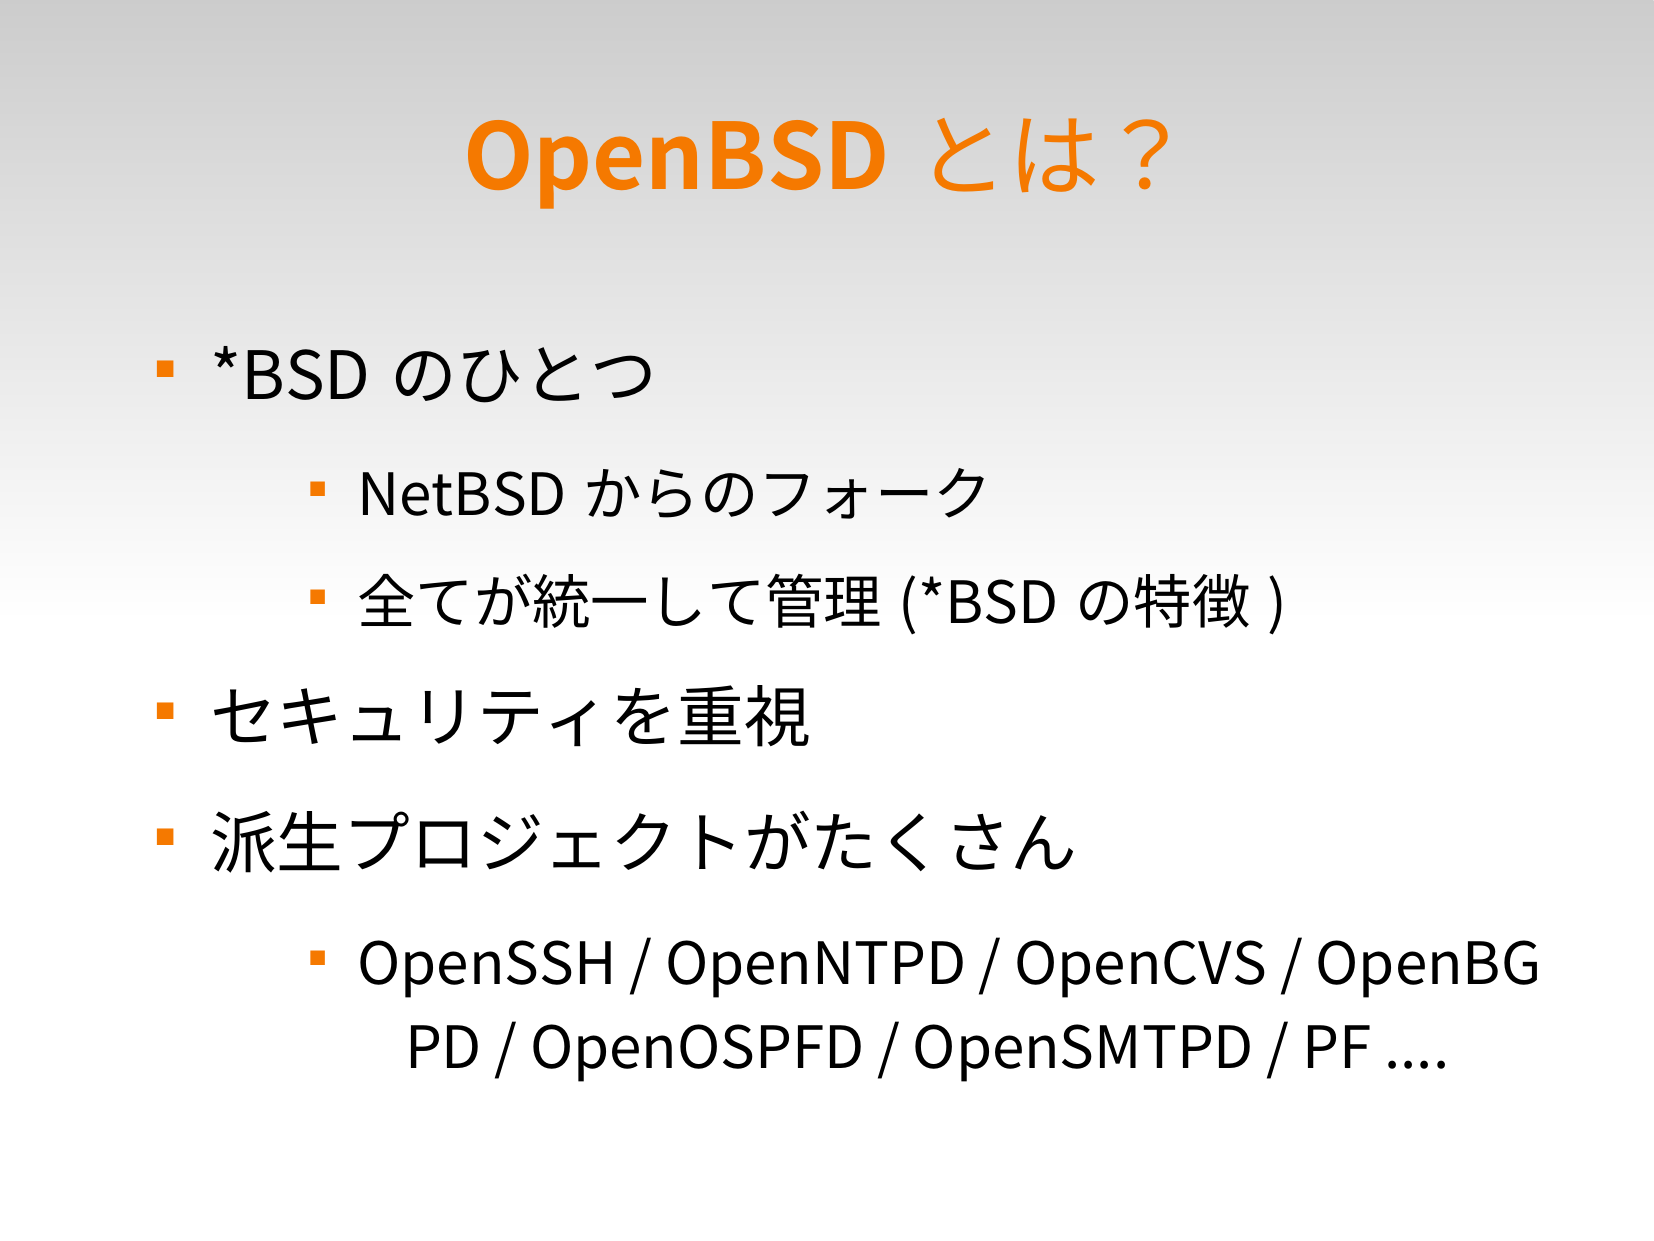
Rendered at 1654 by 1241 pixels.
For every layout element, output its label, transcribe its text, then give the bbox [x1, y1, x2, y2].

list *BSDのひとつ NetBSDからのフォーク 全てが統一して管理(*BSDの特徴) セキュリティを重視 派生プロジェクトがたくさん OpenSSH / OpenNTPD / OpenCVS / OpenBGPD / OpenOSPFD / OpenSMTPD / PF .... [121, 322, 1561, 1132]
title OpenBSDとは？ [121, 46, 1534, 254]
